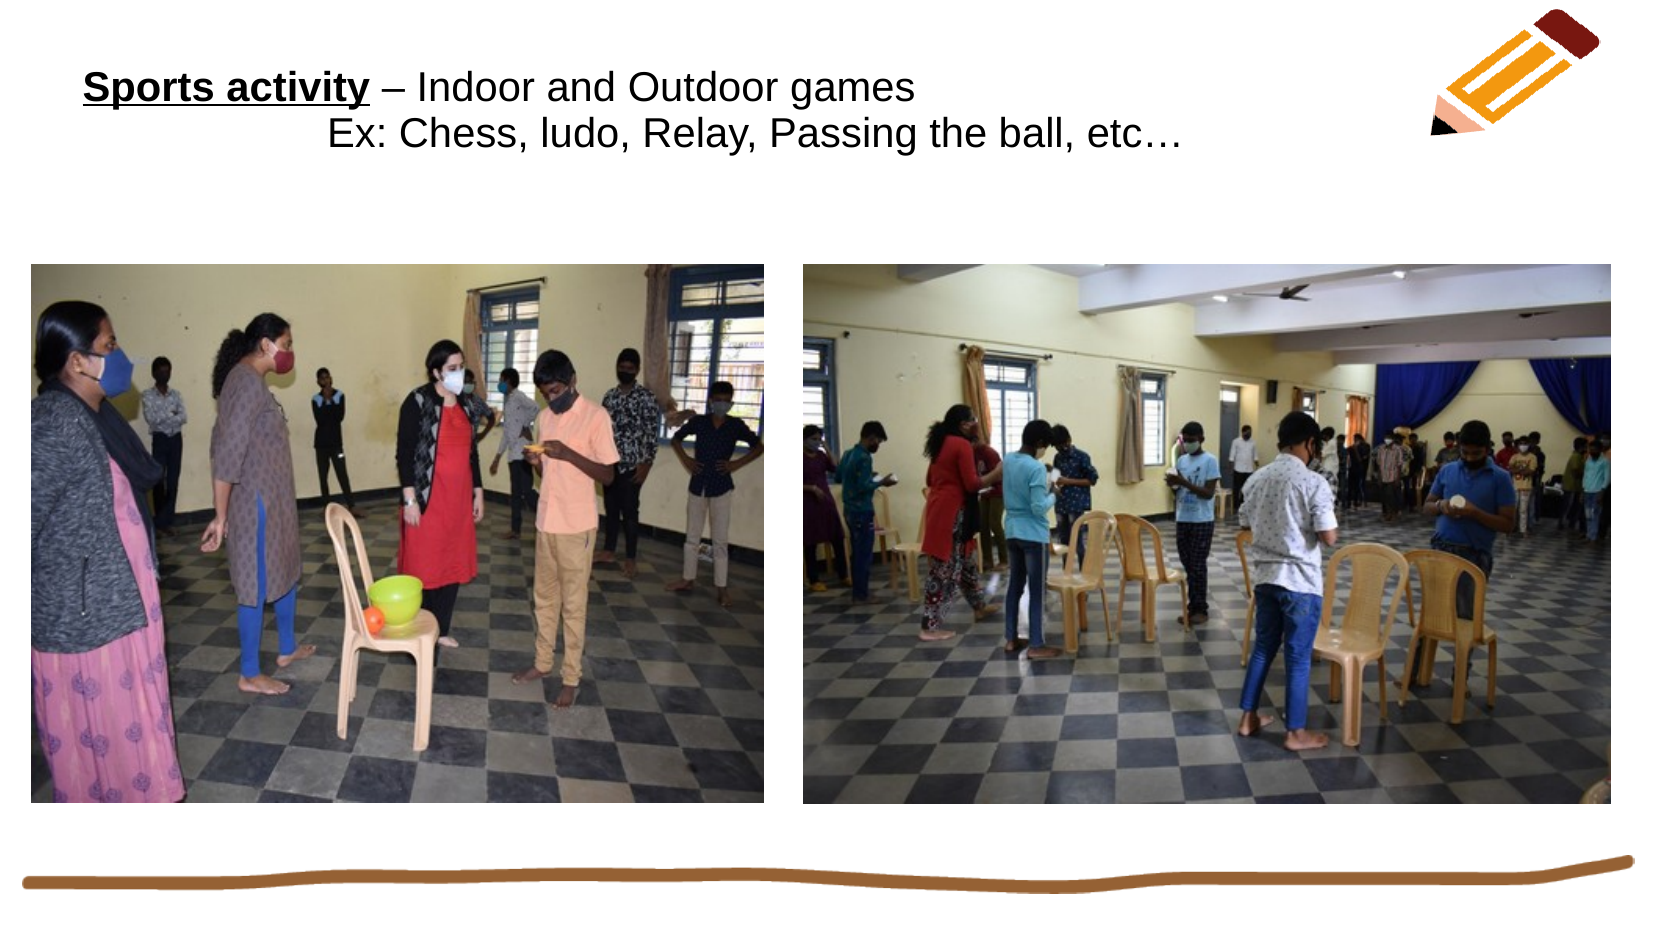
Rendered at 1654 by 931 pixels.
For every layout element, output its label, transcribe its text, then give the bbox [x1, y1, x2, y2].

subtitle Sports activity – Indoor and Outdoor games Ex: Chess, ludo, Relay, Passing the ball, etc… [82, 37, 1430, 463]
picture [803, 264, 1611, 804]
picture [31, 264, 764, 803]
picture [22, 855, 1635, 894]
picture [1430, 9, 1601, 136]
